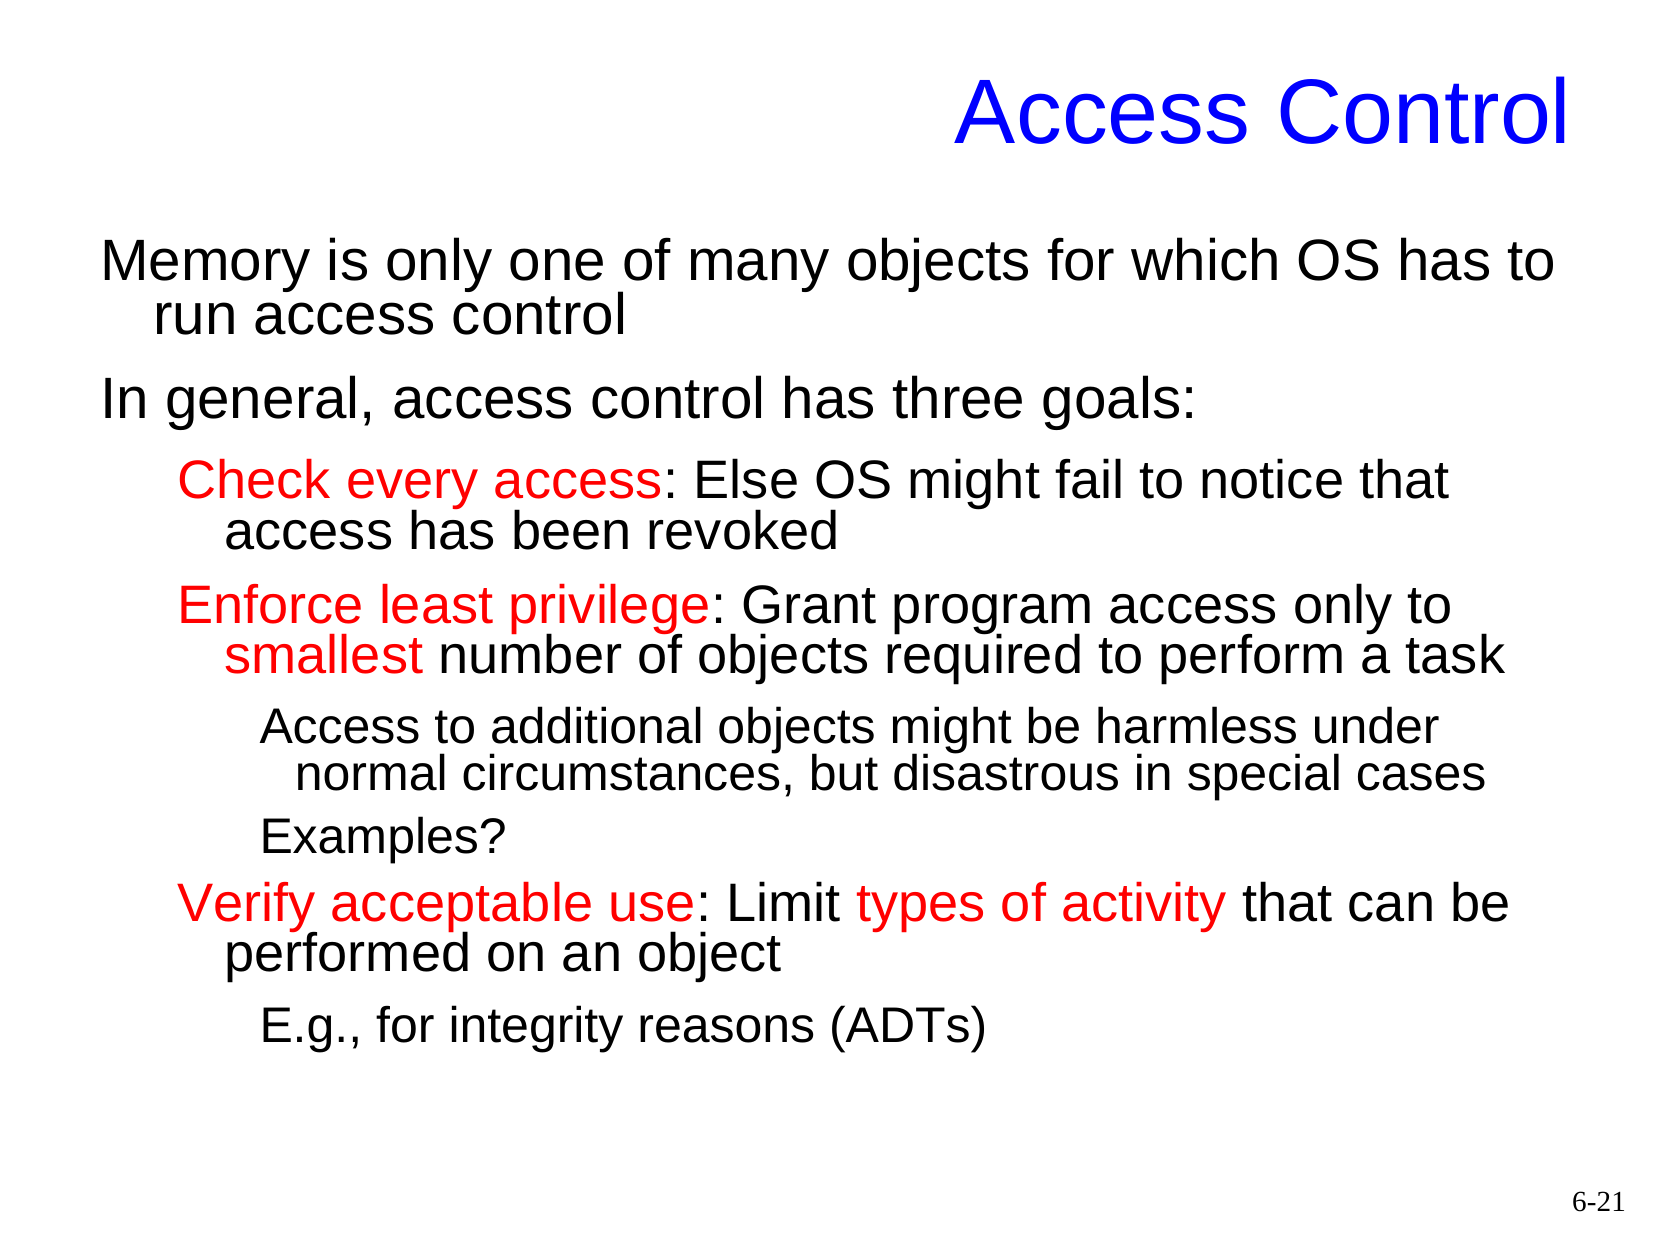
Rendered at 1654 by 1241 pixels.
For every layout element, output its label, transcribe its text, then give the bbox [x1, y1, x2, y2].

title Access Control [84, 11, 1573, 218]
list Memory is only one of many objects for which OS has to run access control In general, access control has three goals: Check every access: Else OS might fail to notice that access has been revoked Enforce least privilege: Grant program access only to smallest number of objects required to perform a task Access to additional objects might be harmless under normal circumstances, but disastrous in special cases Examples? Verify acceptable use: Limit types of activity that can be performed on an object E.g., for integrity reasons (ADTs) [82, 237, 1571, 1170]
